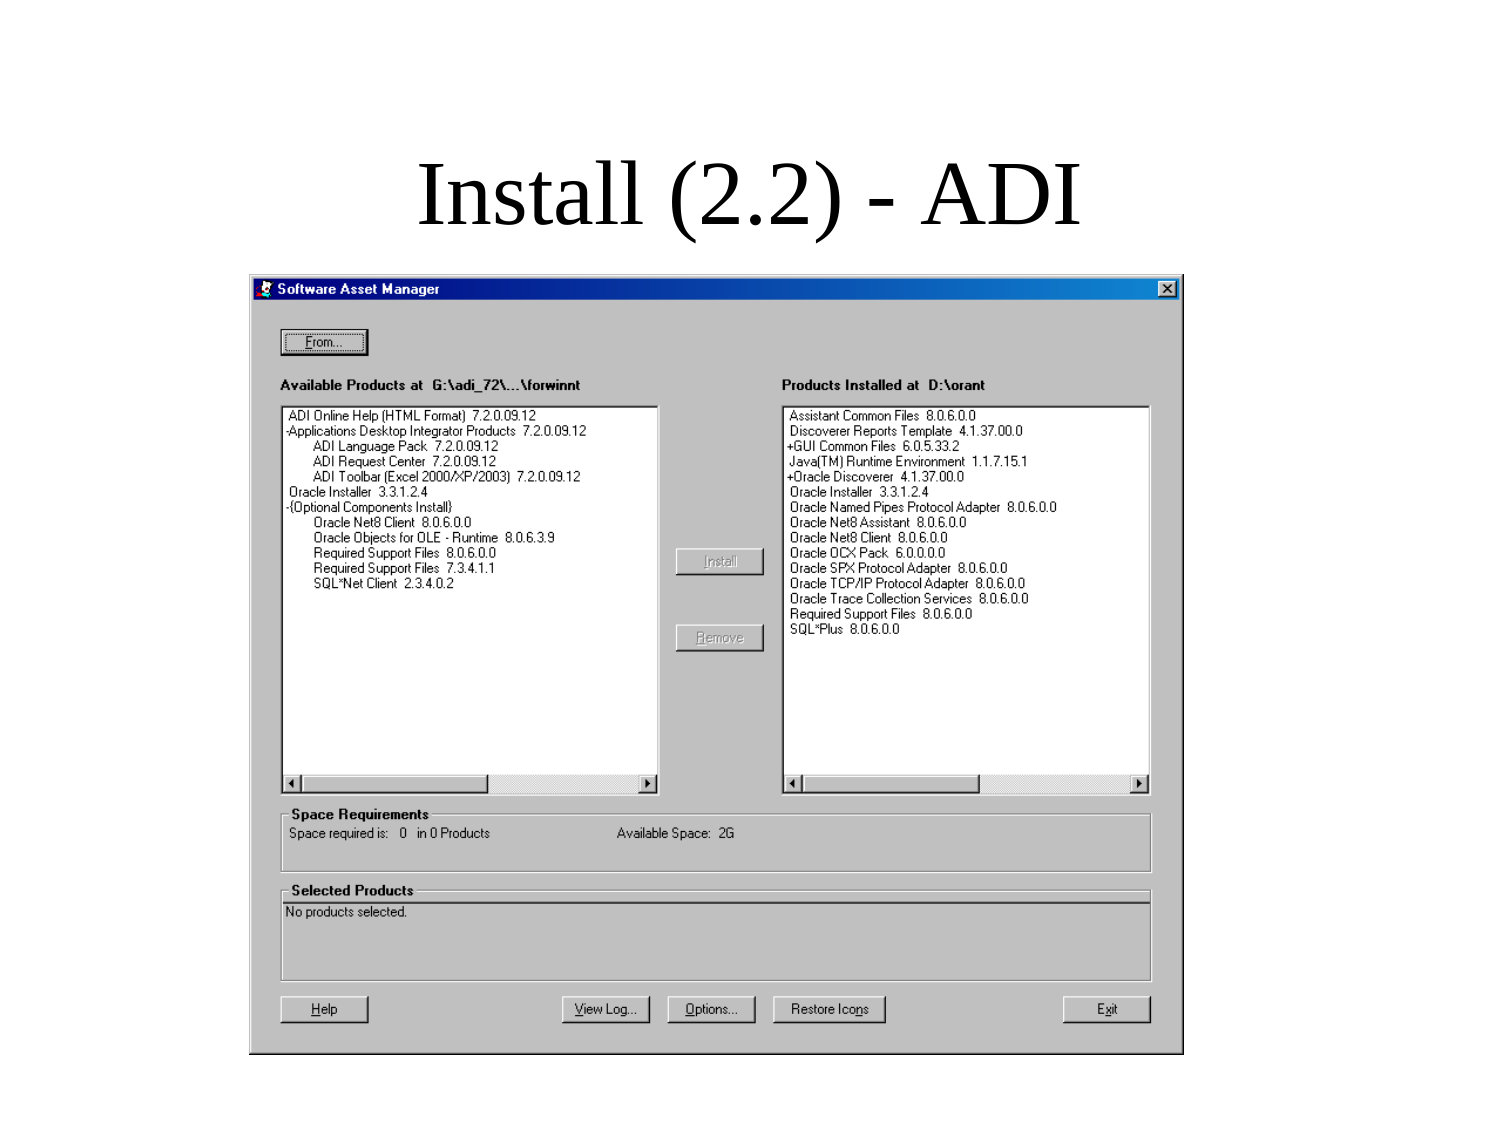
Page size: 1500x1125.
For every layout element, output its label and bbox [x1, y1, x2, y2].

picture [249, 274, 1184, 1055]
